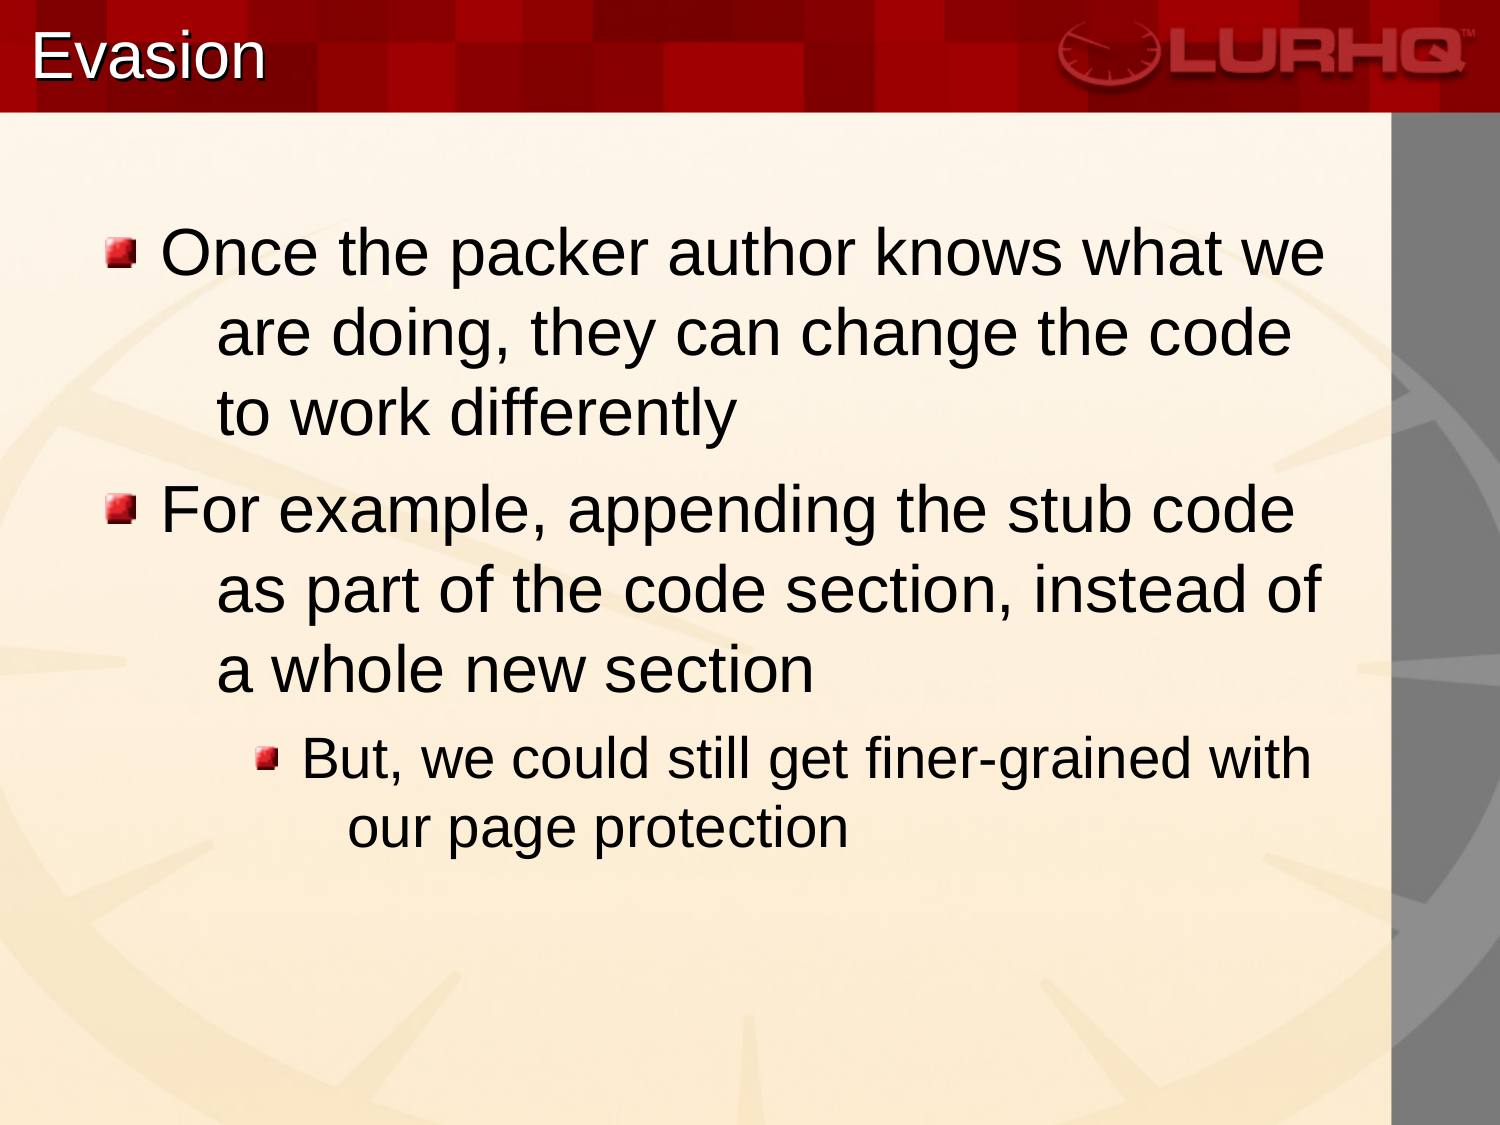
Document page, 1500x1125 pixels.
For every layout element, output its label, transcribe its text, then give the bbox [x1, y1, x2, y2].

list Once the packer author knows what we are doing, they can change the code to work differently For example, appending the stub code as part of the code section, instead of a whole new section But, we could still get finer-grained with our page protection [105, 210, 1351, 1021]
title Evasion [30, 0, 1350, 106]
picture [0, 0, 1500, 1125]
